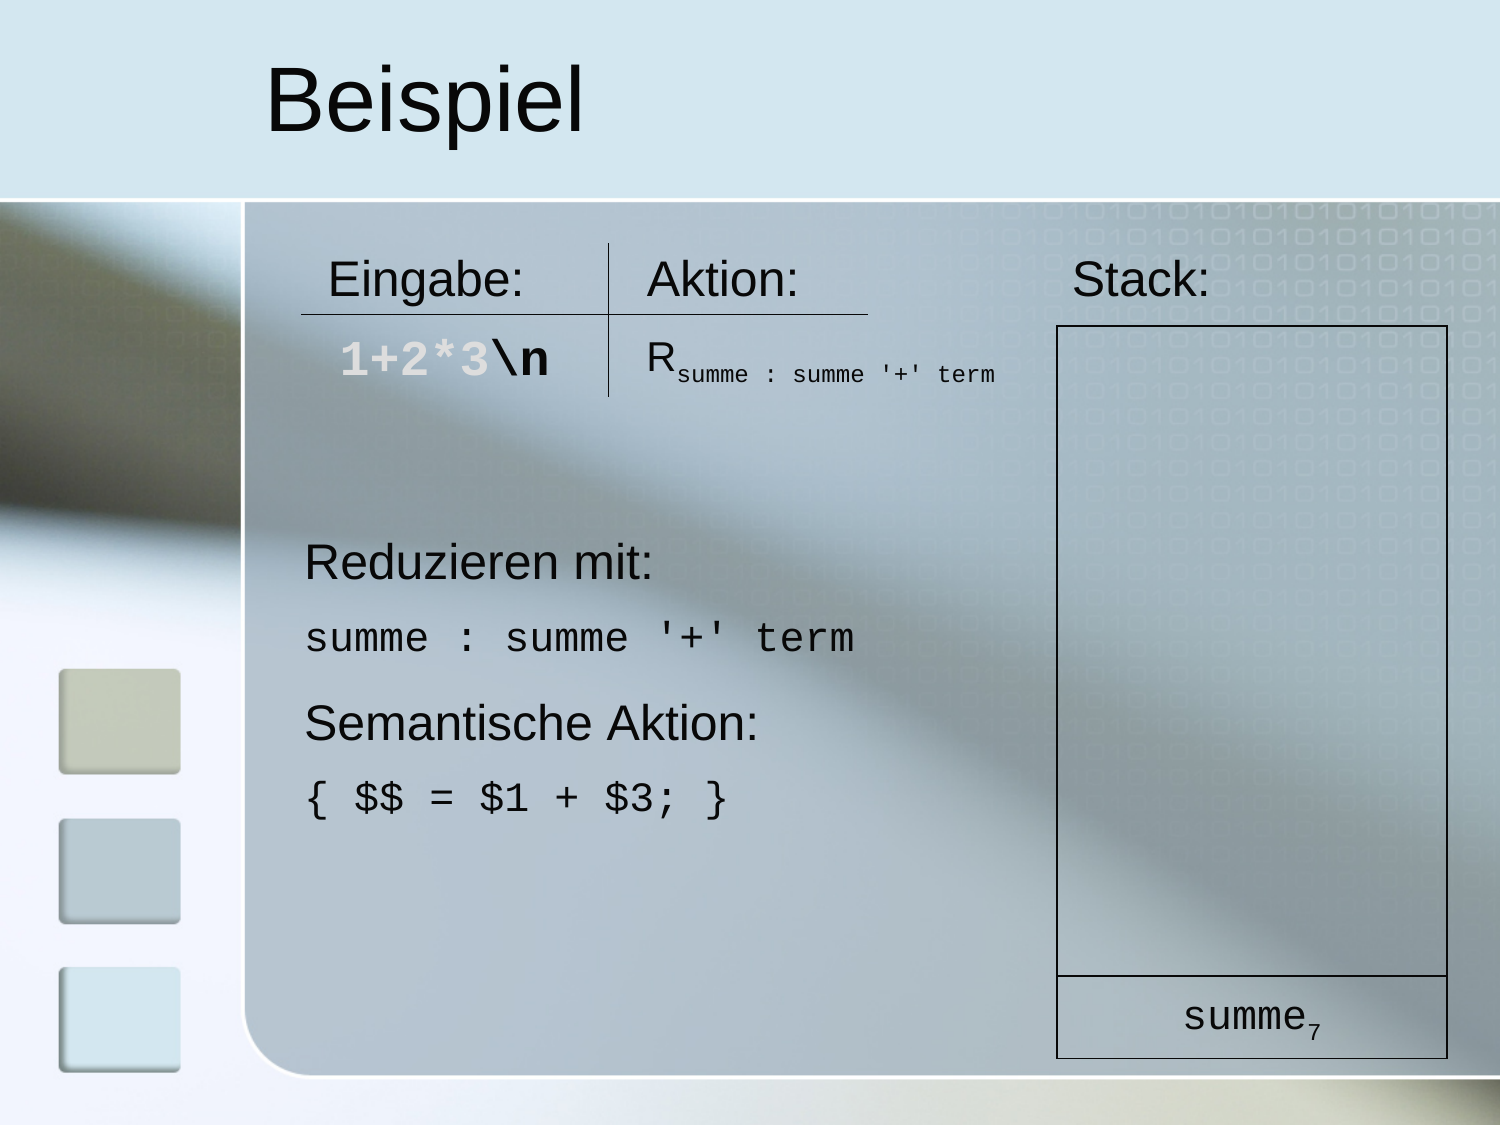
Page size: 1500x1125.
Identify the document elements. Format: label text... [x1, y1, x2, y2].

text_box Aktion: [632, 243, 822, 314]
text_box Reduzieren mit: summe : summe '+' term Semantische Aktion: { $$ = $1 + $3; } [289, 527, 1022, 832]
text_box Rsumme : summe '+' term [631, 326, 1057, 398]
text_box 1+2*3\n [324, 326, 585, 399]
text_box summe7 [1056, 987, 1447, 1056]
title Beispiel [249, 12, 1461, 188]
text_box Eingabe: [312, 243, 550, 314]
picture [0, 0, 1500, 1125]
text_box Stack: [1057, 243, 1459, 315]
